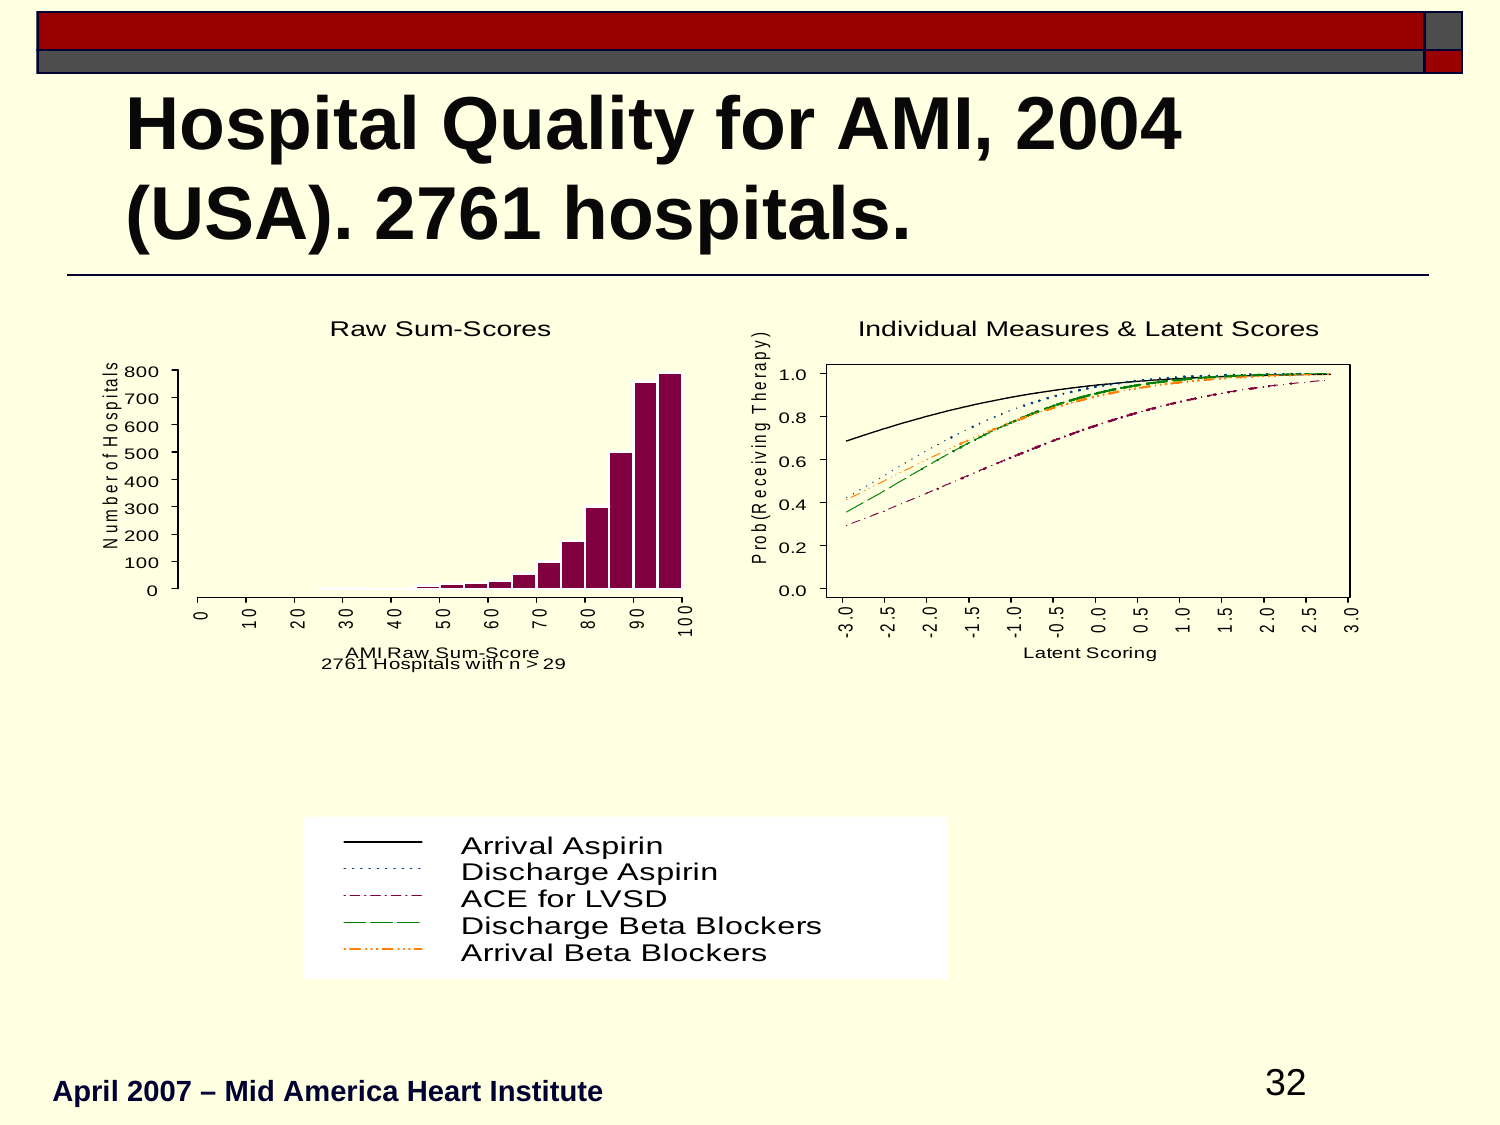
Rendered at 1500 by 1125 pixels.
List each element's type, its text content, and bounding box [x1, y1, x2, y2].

text_box Hospital Quality for AMI, 2004 (USA). 2761 hospitals. [75, 87, 1426, 263]
chart [75, 287, 1413, 1063]
